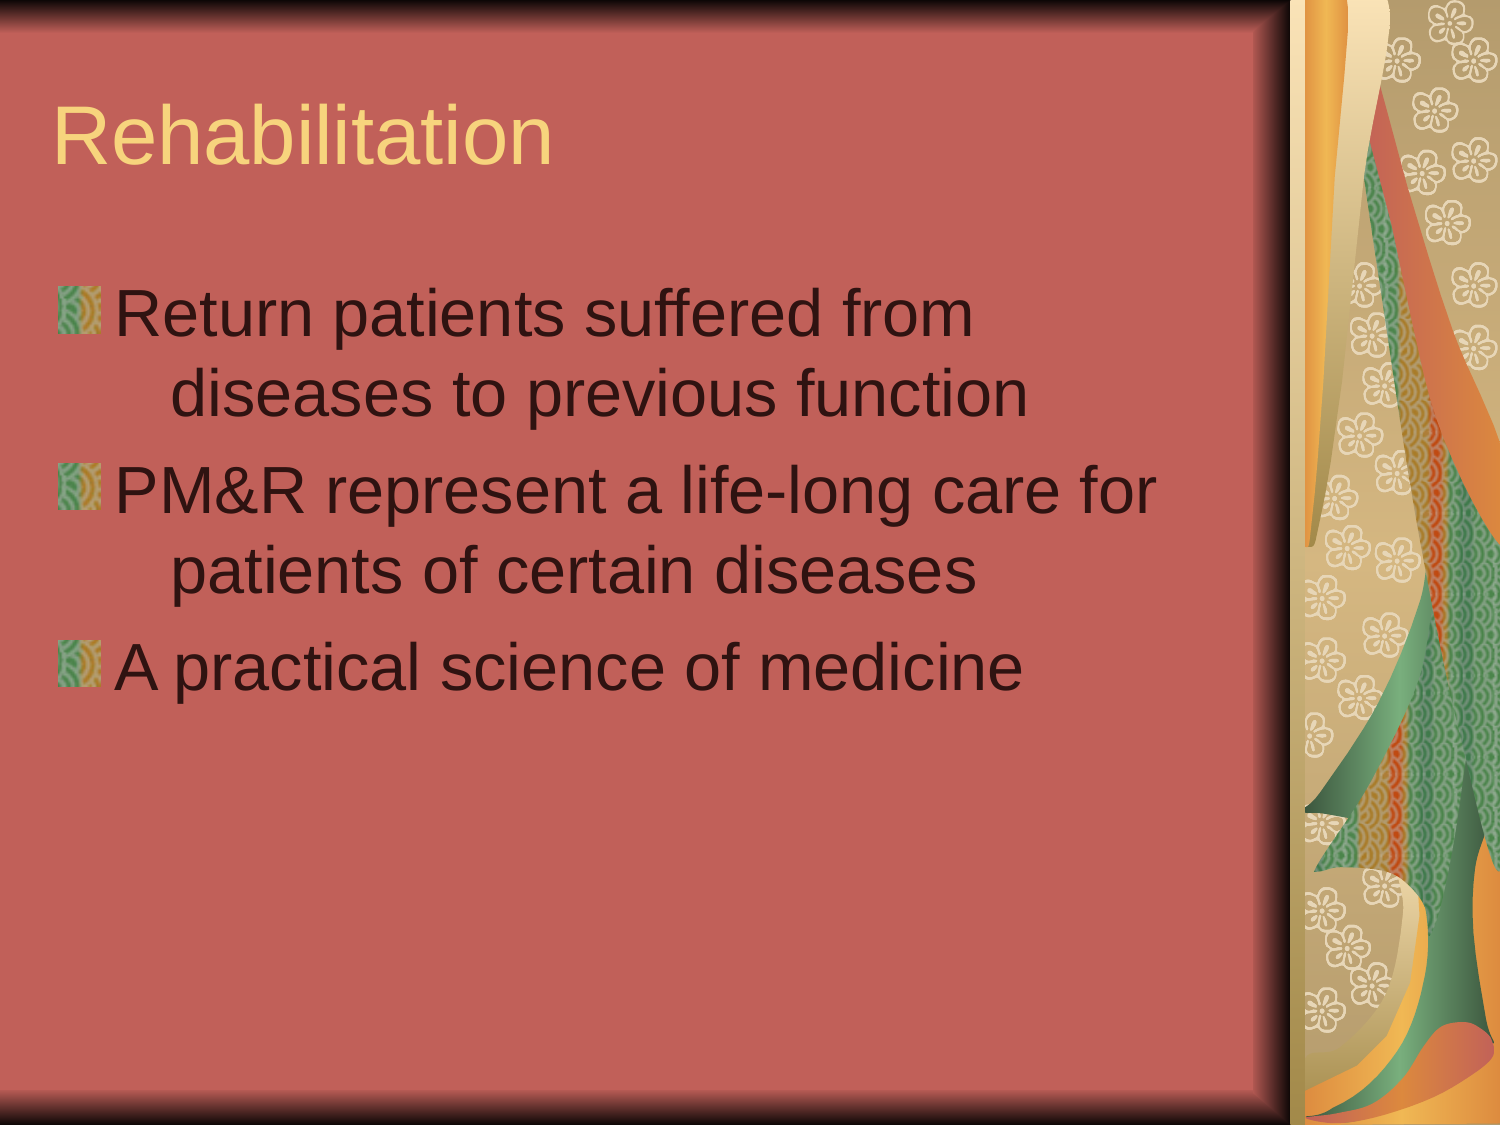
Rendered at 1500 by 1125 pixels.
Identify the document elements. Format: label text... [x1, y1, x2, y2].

list Return patients suffered from diseases to previous function PM&R represent a life-long care for patients of certain diseases A practical science of medicine [43, 262, 1255, 1001]
title Rehabilitation [35, 37, 1263, 225]
